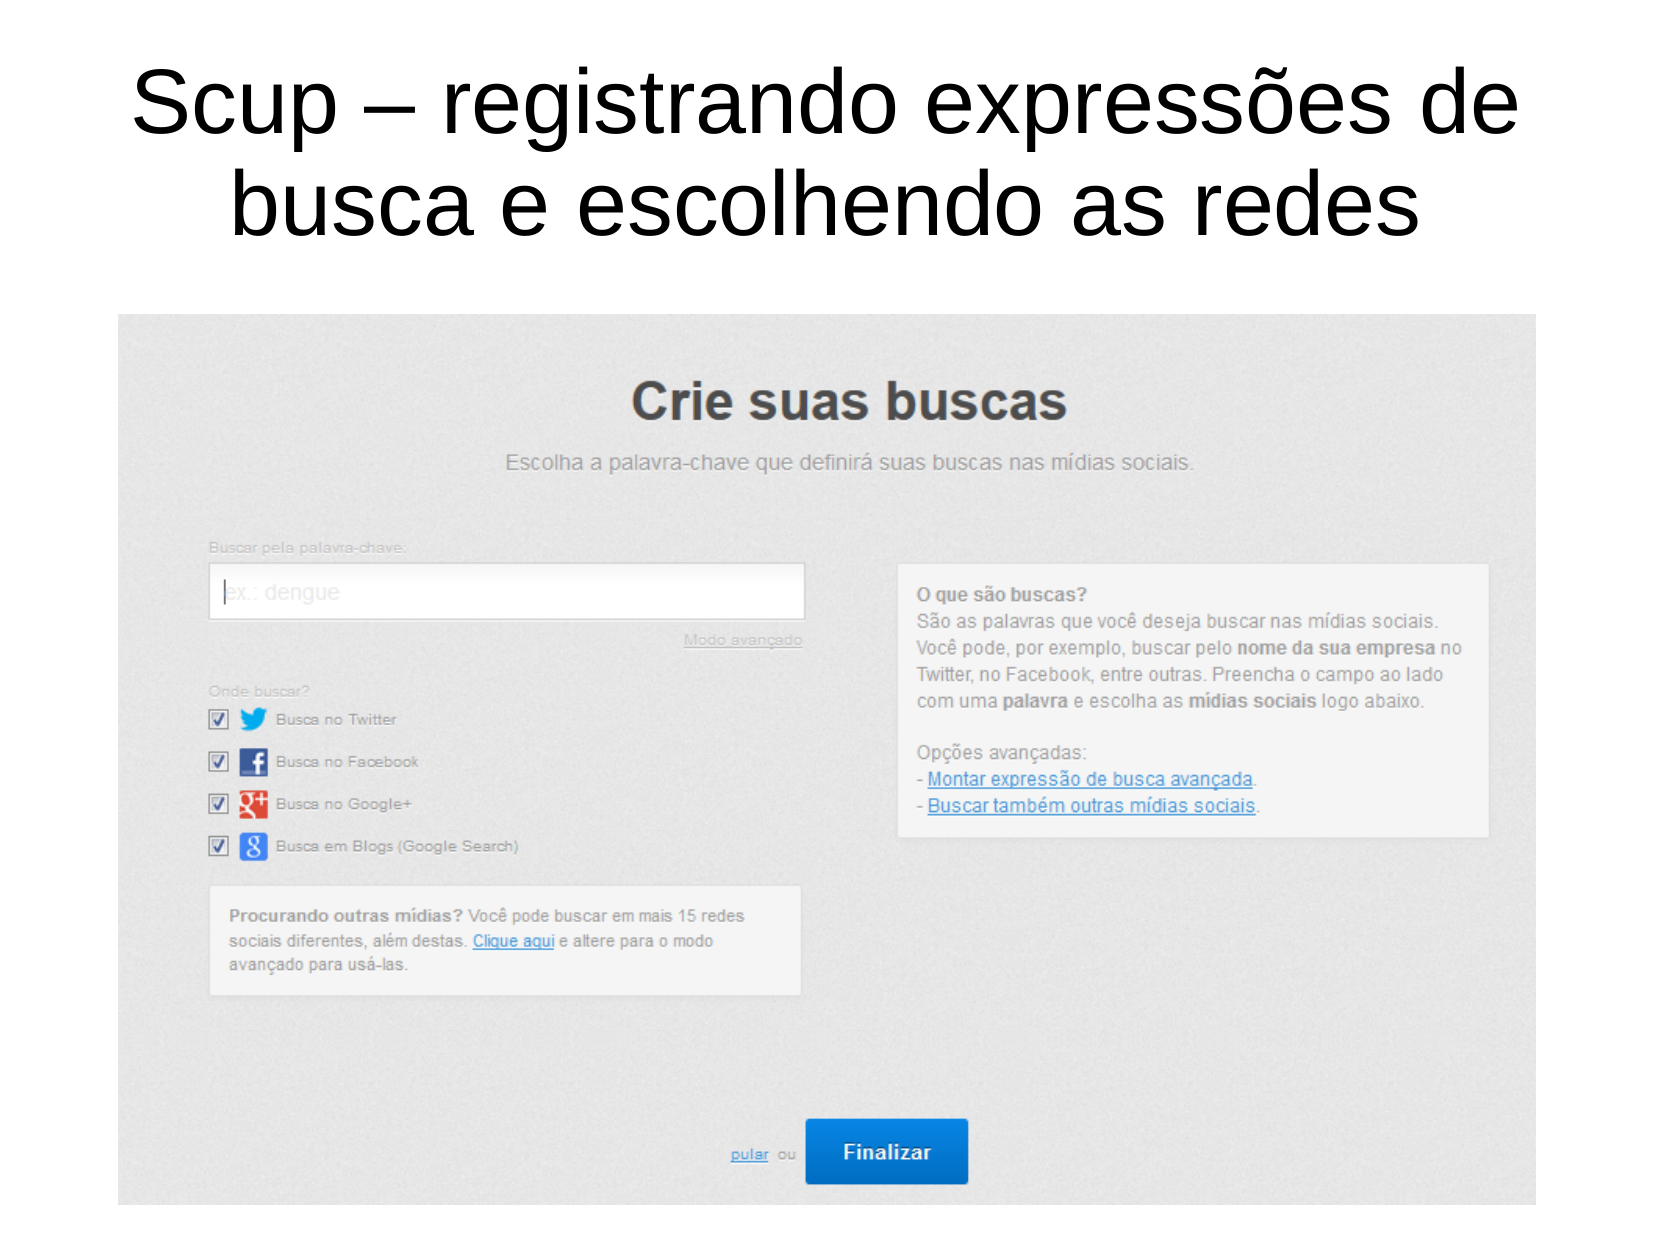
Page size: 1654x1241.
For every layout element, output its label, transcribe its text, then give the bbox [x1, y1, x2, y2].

picture [118, 314, 1536, 1205]
title Scup – registrando expressões de busca e escolhendo as redes [82, 49, 1571, 257]
